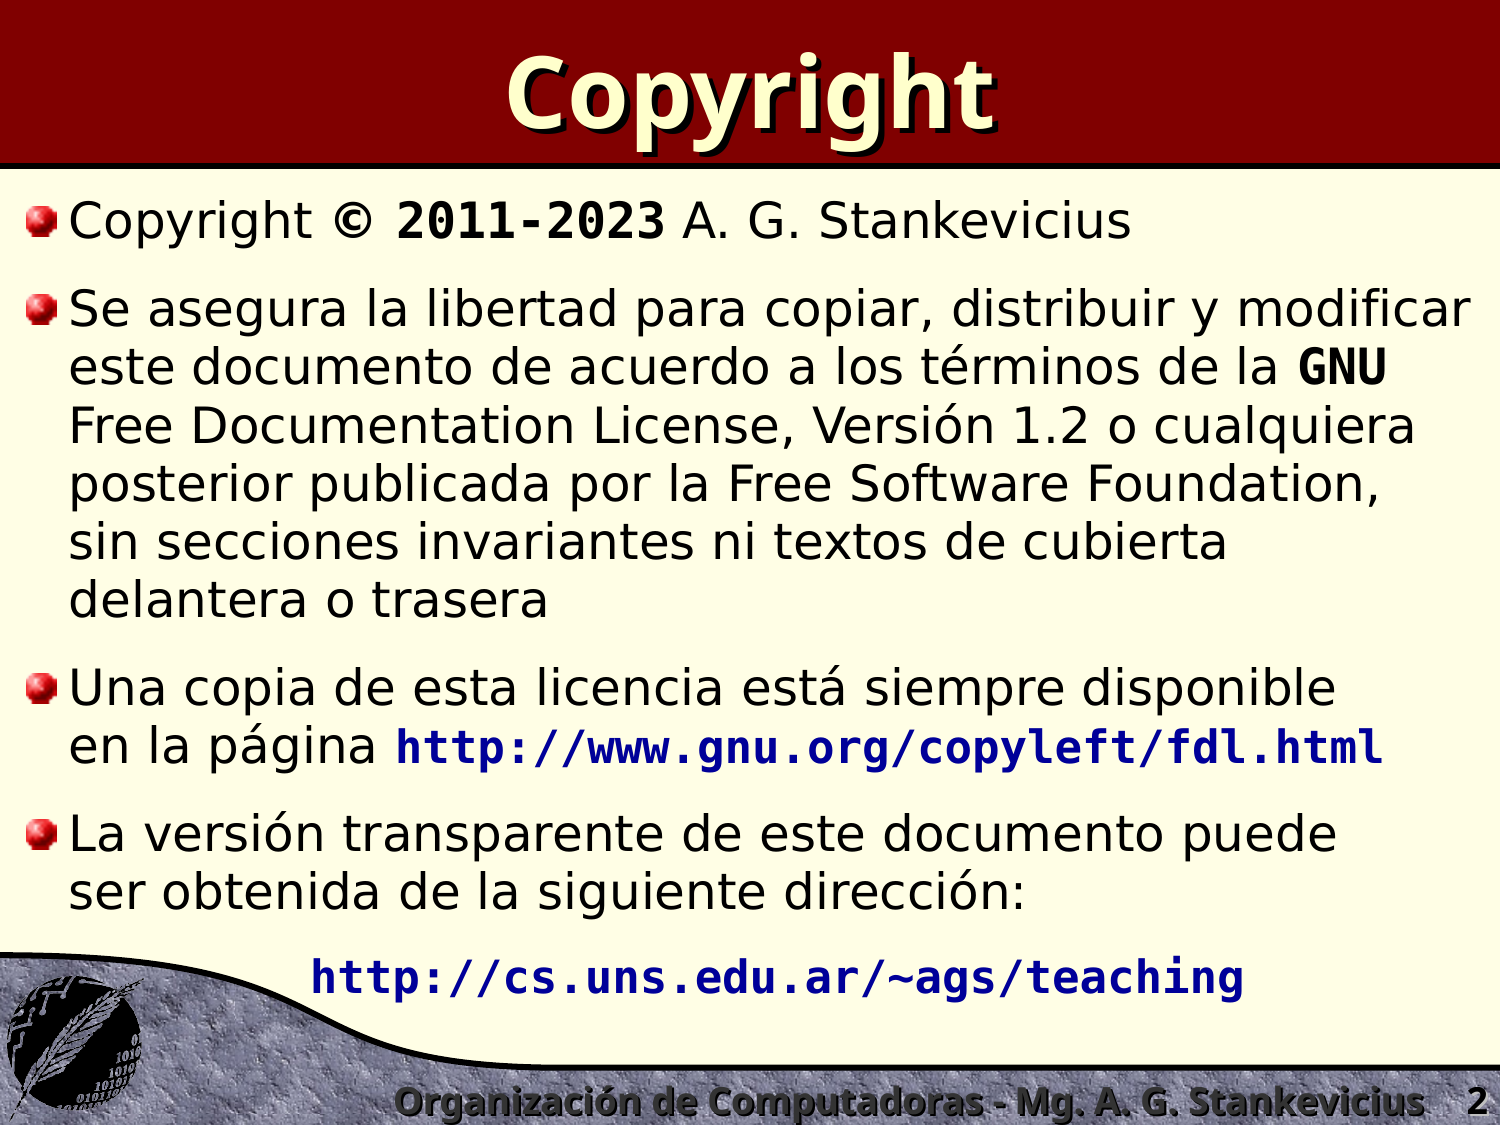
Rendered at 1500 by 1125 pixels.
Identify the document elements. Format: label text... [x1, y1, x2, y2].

picture [802, 1100, 806, 1110]
title Copyright [15, 5, 1485, 160]
picture [448, 1100, 455, 1110]
list Copyright © 2011-2023 A. G. Stankevicius Se asegura la libertad para copiar, distribuir y modificar este documento de acuerdo a los términos de la GNU Free Documentation License, Versión 1.2 o cualquiera posterior publicada por la Free Software Foundation, sin secciones invariantes ni textos de cubierta delantera o trasera Una copia de esta licencia está siempre disponible en la página http://www.gnu.org/copyleft/fdl.html La versión transparente de este documento puede ser obtenida de la siguiente dirección: http://cs.uns.edu.ar/~ags/teaching [11, 192, 1486, 1013]
picture [0, 959, 1500, 1125]
picture [1058, 1100, 1065, 1110]
